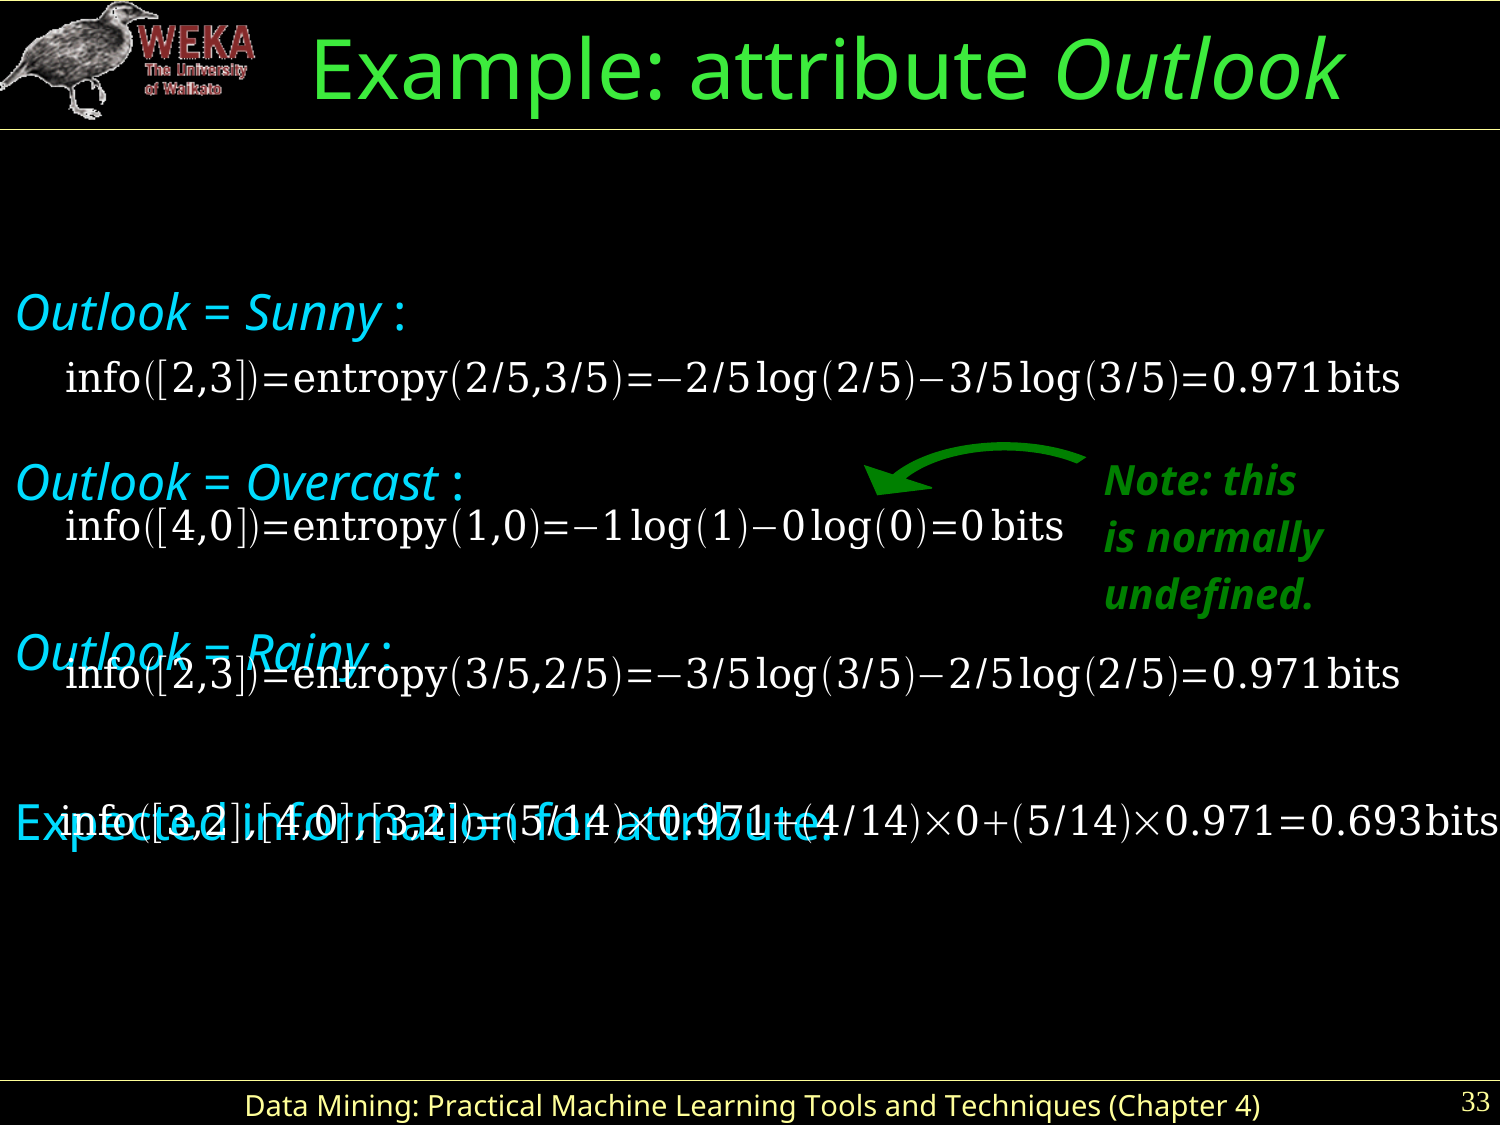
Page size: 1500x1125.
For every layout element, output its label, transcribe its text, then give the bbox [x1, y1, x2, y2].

chart [59, 501, 1069, 551]
picture [0, 1, 266, 129]
title Example: attribute Outlook [295, 0, 1500, 148]
text_box Outlook = Sunny : Outlook = Overcast : Outlook = Rainy : Expected information for attribute: [0, 269, 1238, 945]
chart [59, 649, 1406, 699]
text_box Note: this is normally undefined. [1088, 442, 1339, 630]
text_box [865, 442, 1085, 495]
chart [59, 354, 1406, 403]
chart [53, 797, 1500, 846]
